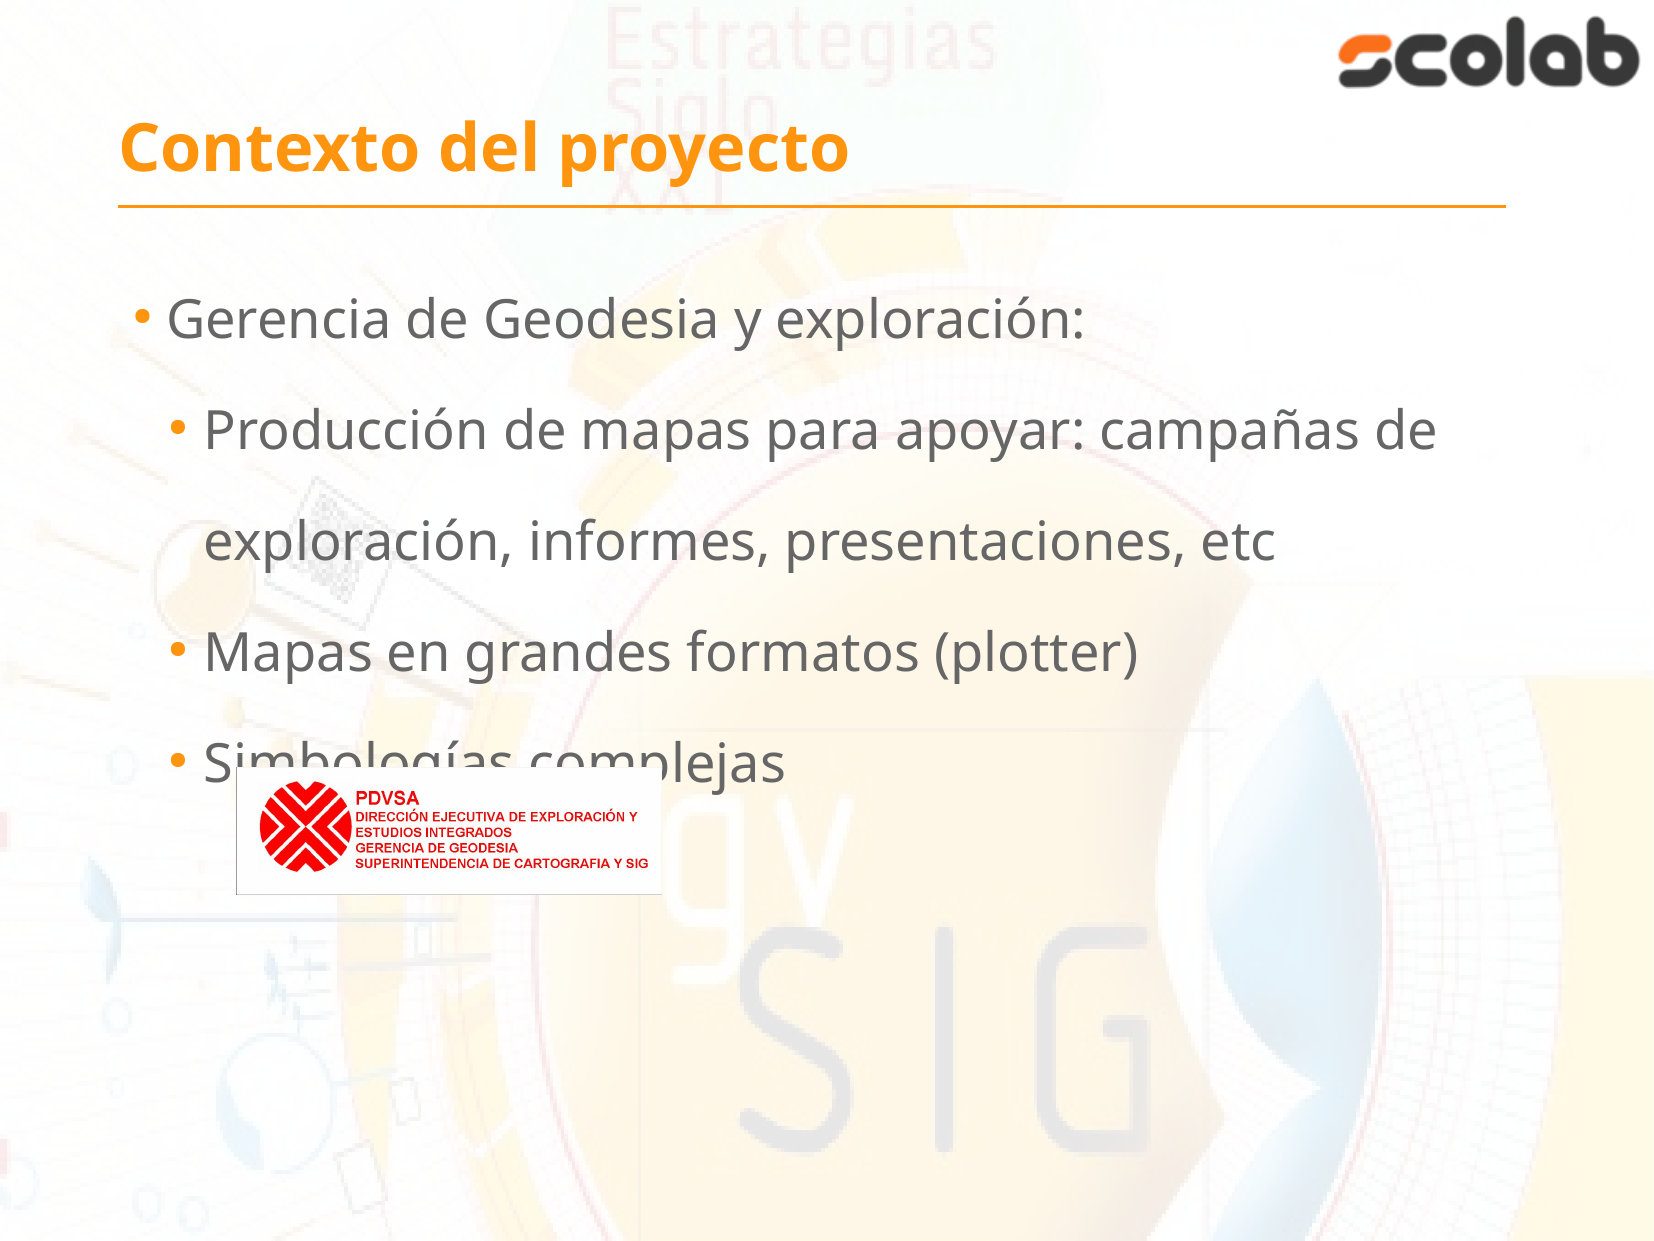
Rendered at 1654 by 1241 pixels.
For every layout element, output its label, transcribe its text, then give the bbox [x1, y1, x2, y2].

picture [0, 0, 1654, 1241]
title Contexto del proyecto [118, 96, 1607, 195]
text_box Gerencia de Geodesia y exploración: Producción de mapas para apoyar: campañas de exploración, informes, presentaciones, etc Mapas en grandes formatos (plotter) Simbologías complejas [118, 236, 1506, 769]
